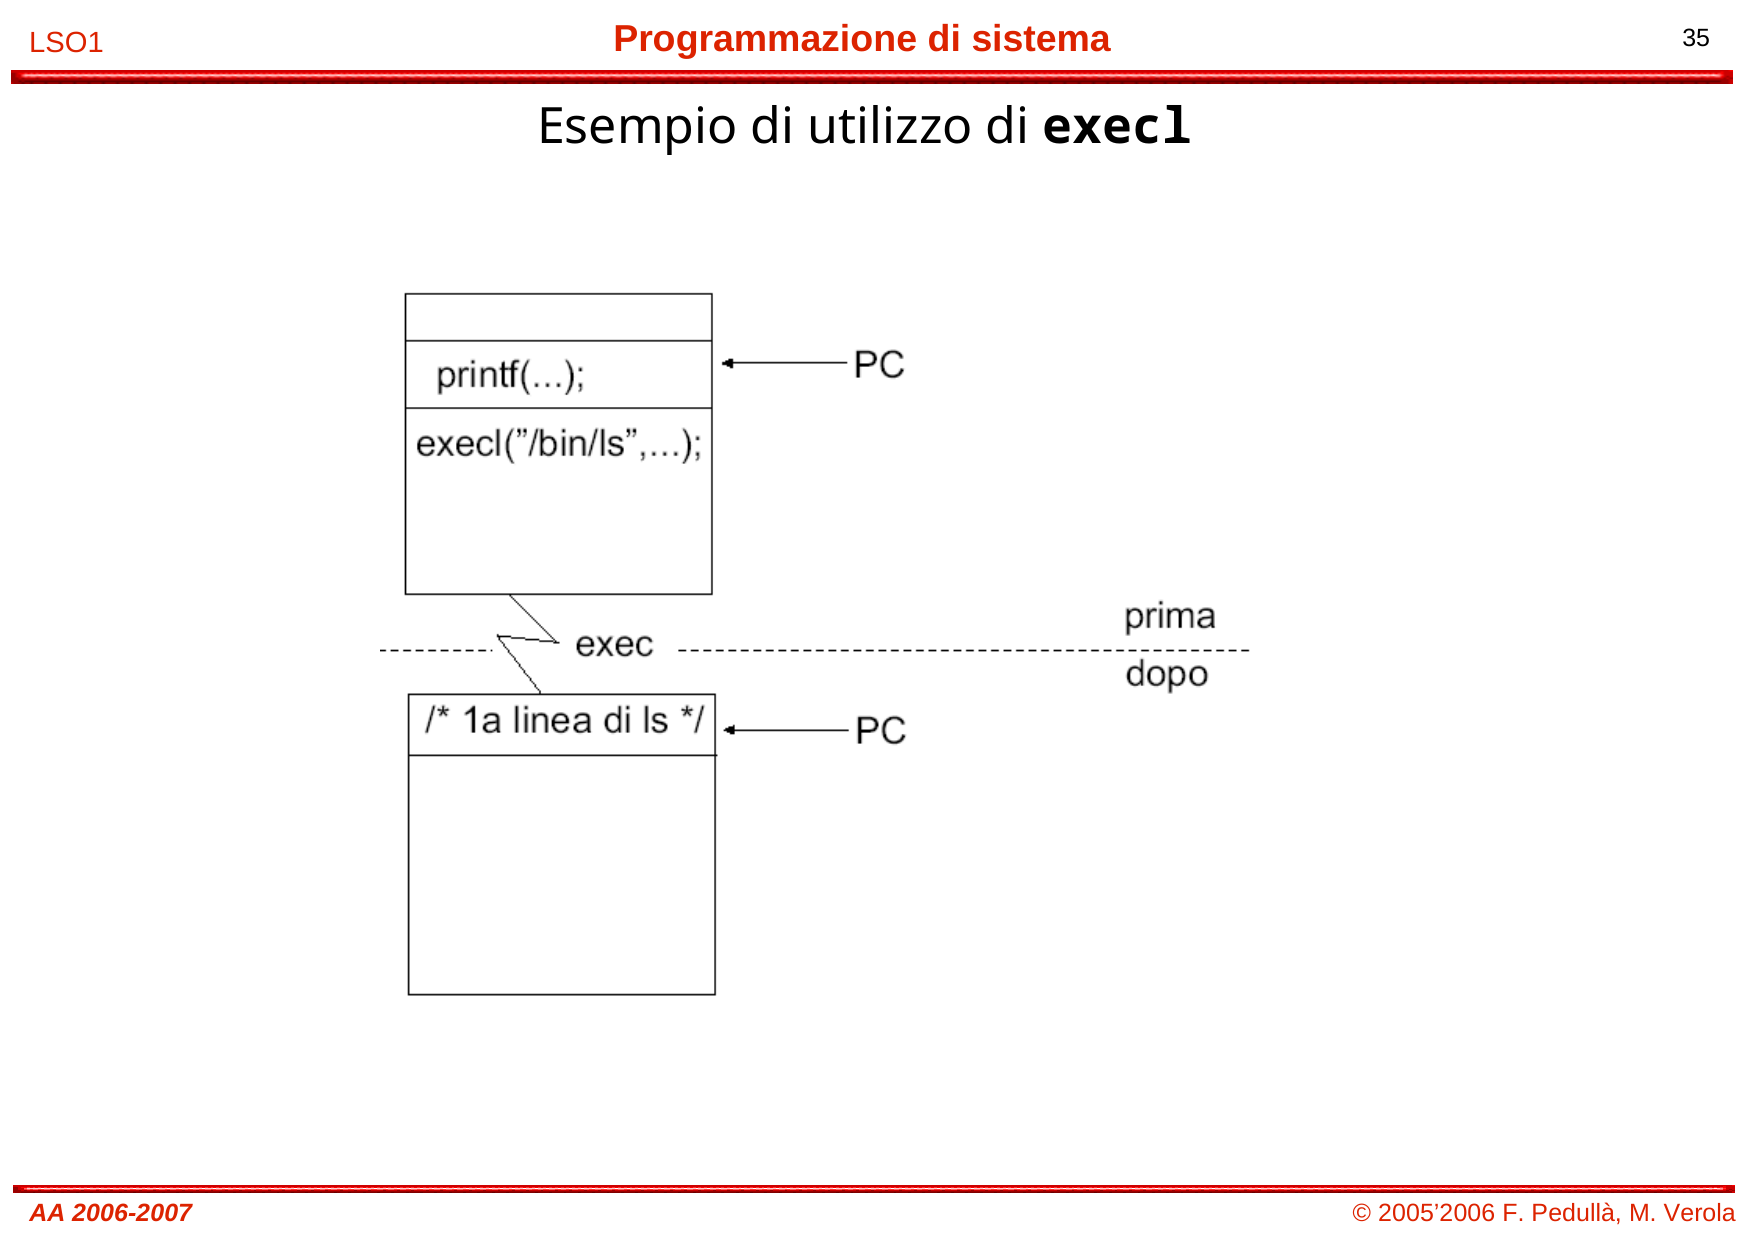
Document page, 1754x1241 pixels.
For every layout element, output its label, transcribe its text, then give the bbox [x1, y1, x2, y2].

title Esempio di utilizzo di execl [478, 78, 1253, 174]
picture [13, 1185, 1735, 1193]
picture [11, 70, 1733, 84]
picture [380, 284, 1254, 1002]
